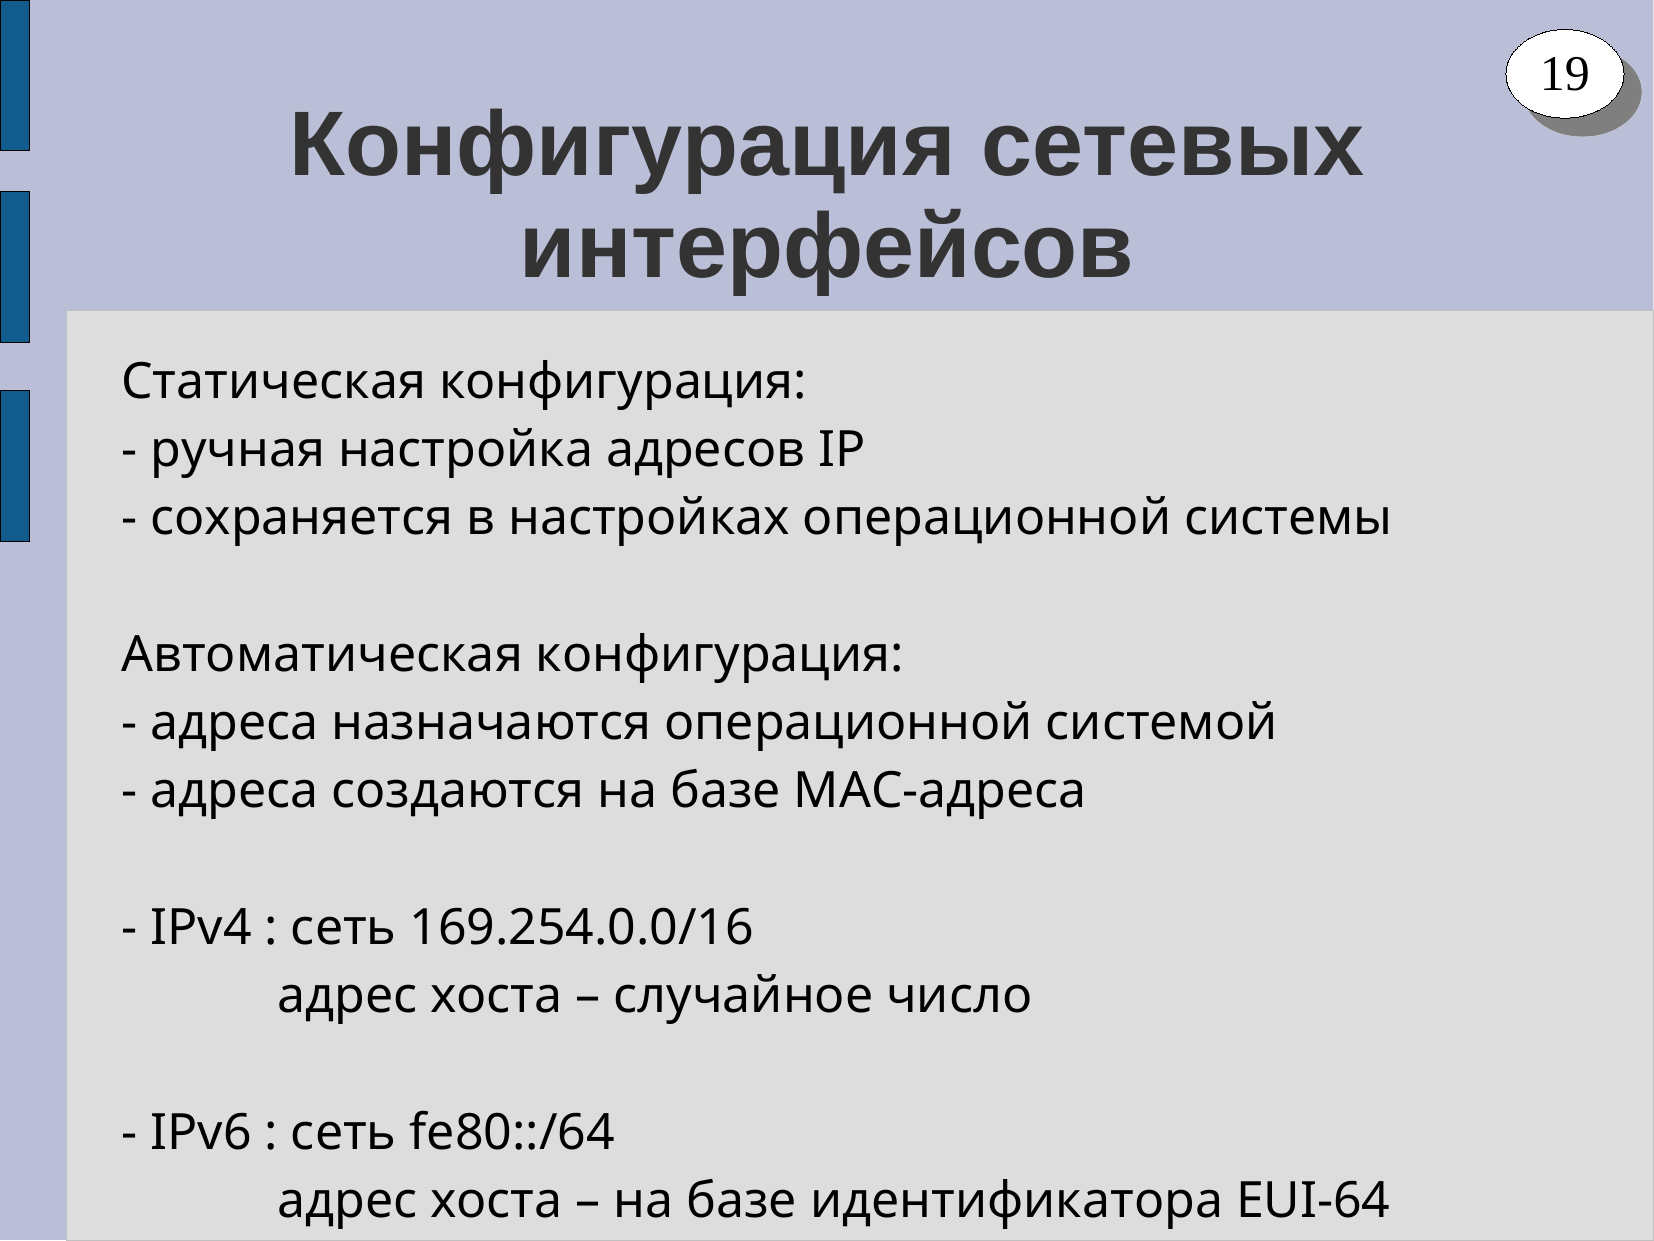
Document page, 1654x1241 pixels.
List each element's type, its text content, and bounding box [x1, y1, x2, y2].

subtitle Статическая конфигурация: - ручная настройка адресов IP - сохраняется в настройках операционной системы Автоматическая конфигурация: - адреса назначаются операционной системой - адреса создаются на базе MAC-адреса - IPv4 : сеть 169.254.0.0/16 адрес хоста – случайное число - IPv6 : сеть fe80::/64 адрес хоста – на базе идентификатора EUI-64 [121, 344, 1595, 1164]
text_box 19 [1505, 29, 1625, 119]
title Конфигурация сетевых интерфейсов [121, 91, 1534, 299]
